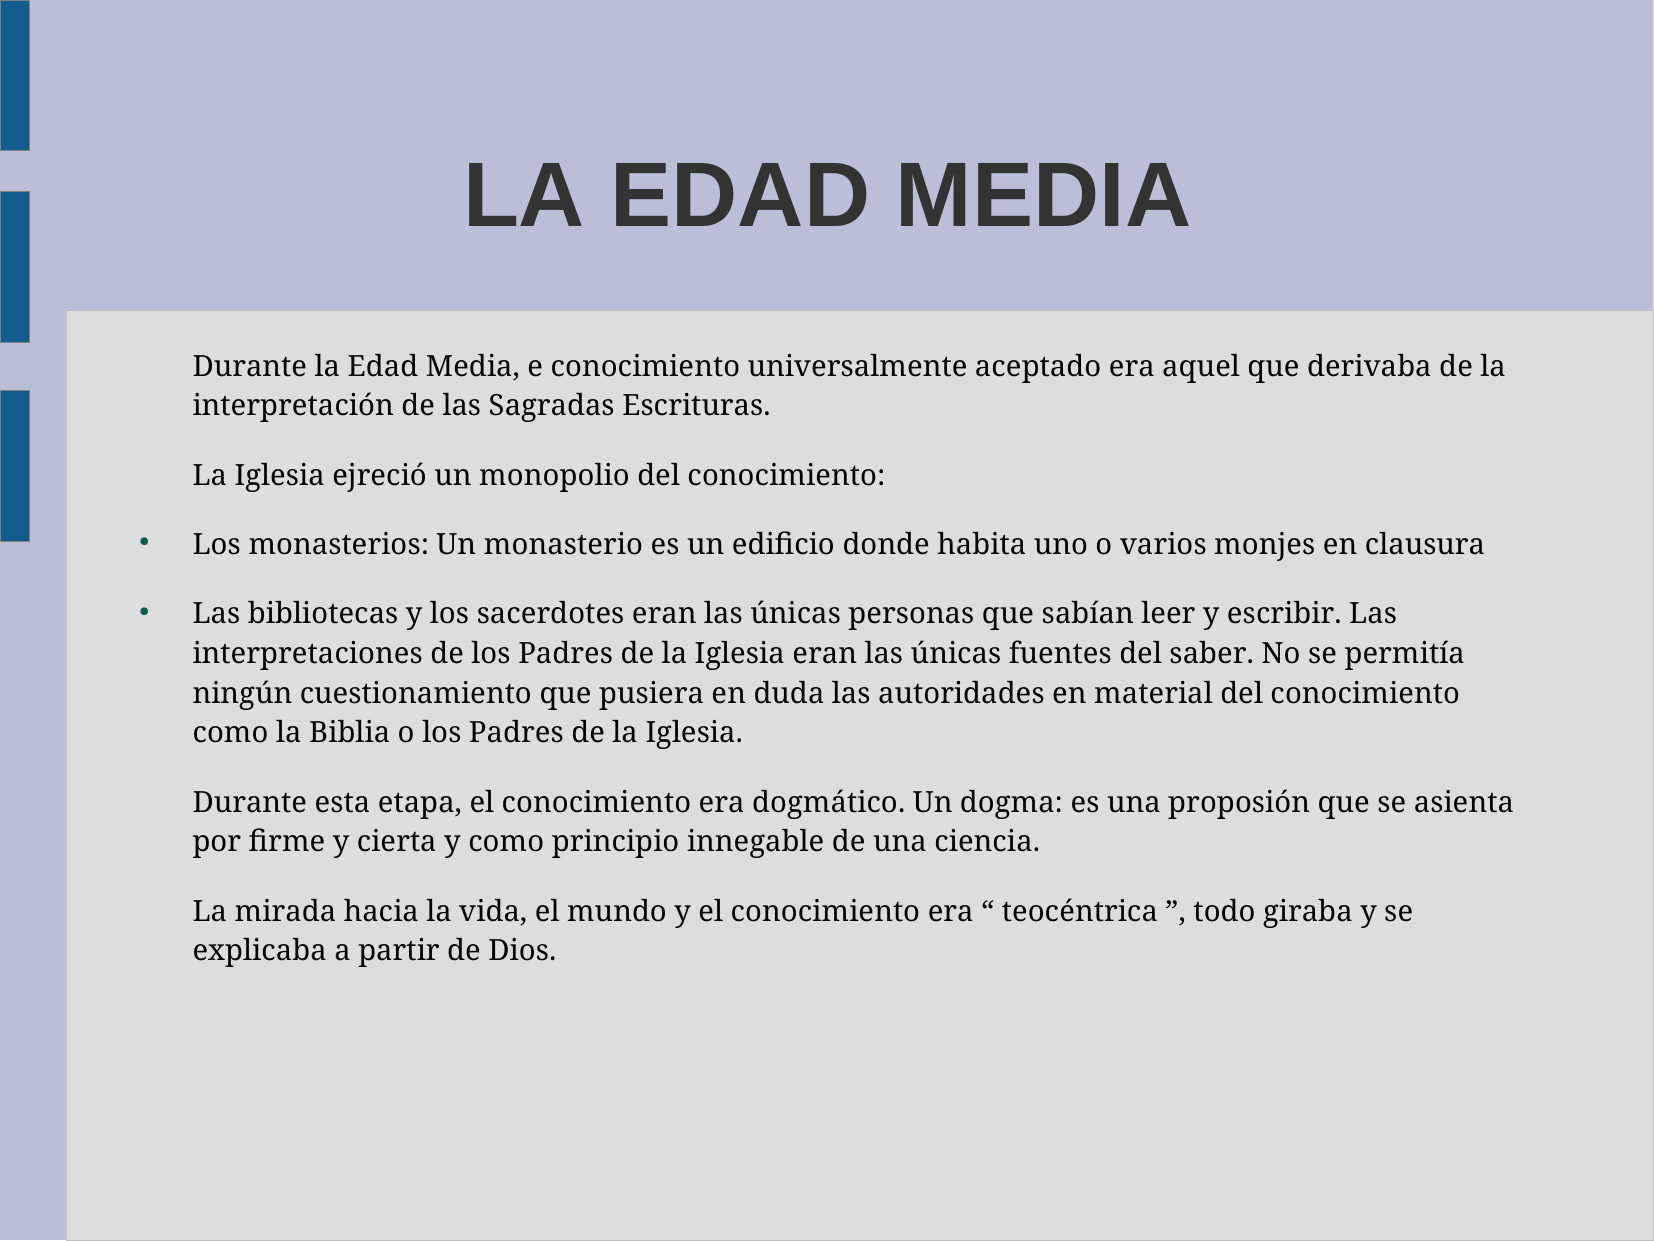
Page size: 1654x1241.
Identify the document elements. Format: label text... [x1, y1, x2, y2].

title LA EDAD MEDIA [121, 91, 1534, 299]
list Durante la Edad Media, e conocimiento universalmente aceptado era aquel que derivaba de la interpretación de las Sagradas Escrituras. La Iglesia ejreció un monopolio del conocimiento: Los monasterios: Un monasterio es un edificio donde habita uno o varios monjes en clausura Las bibliotecas y los sacerdotes eran las únicas personas que sabían leer y escribir. Las interpretaciones de los Padres de la Iglesia eran las únicas fuentes del saber. No se permitía ningún cuestionamiento que pusiera en duda las autoridades en material del conocimiento como la Biblia o los Padres de la Iglesia. Durante esta etapa, el conocimiento era dogmático. Un dogma: es una proposión que se asienta por firme y cierta y como principio innegable de una ciencia. La mirada hacia la vida, el mundo y el conocimiento era “ teocéntrica ”, todo giraba y se explicaba a partir de Dios. [121, 344, 1534, 1127]
